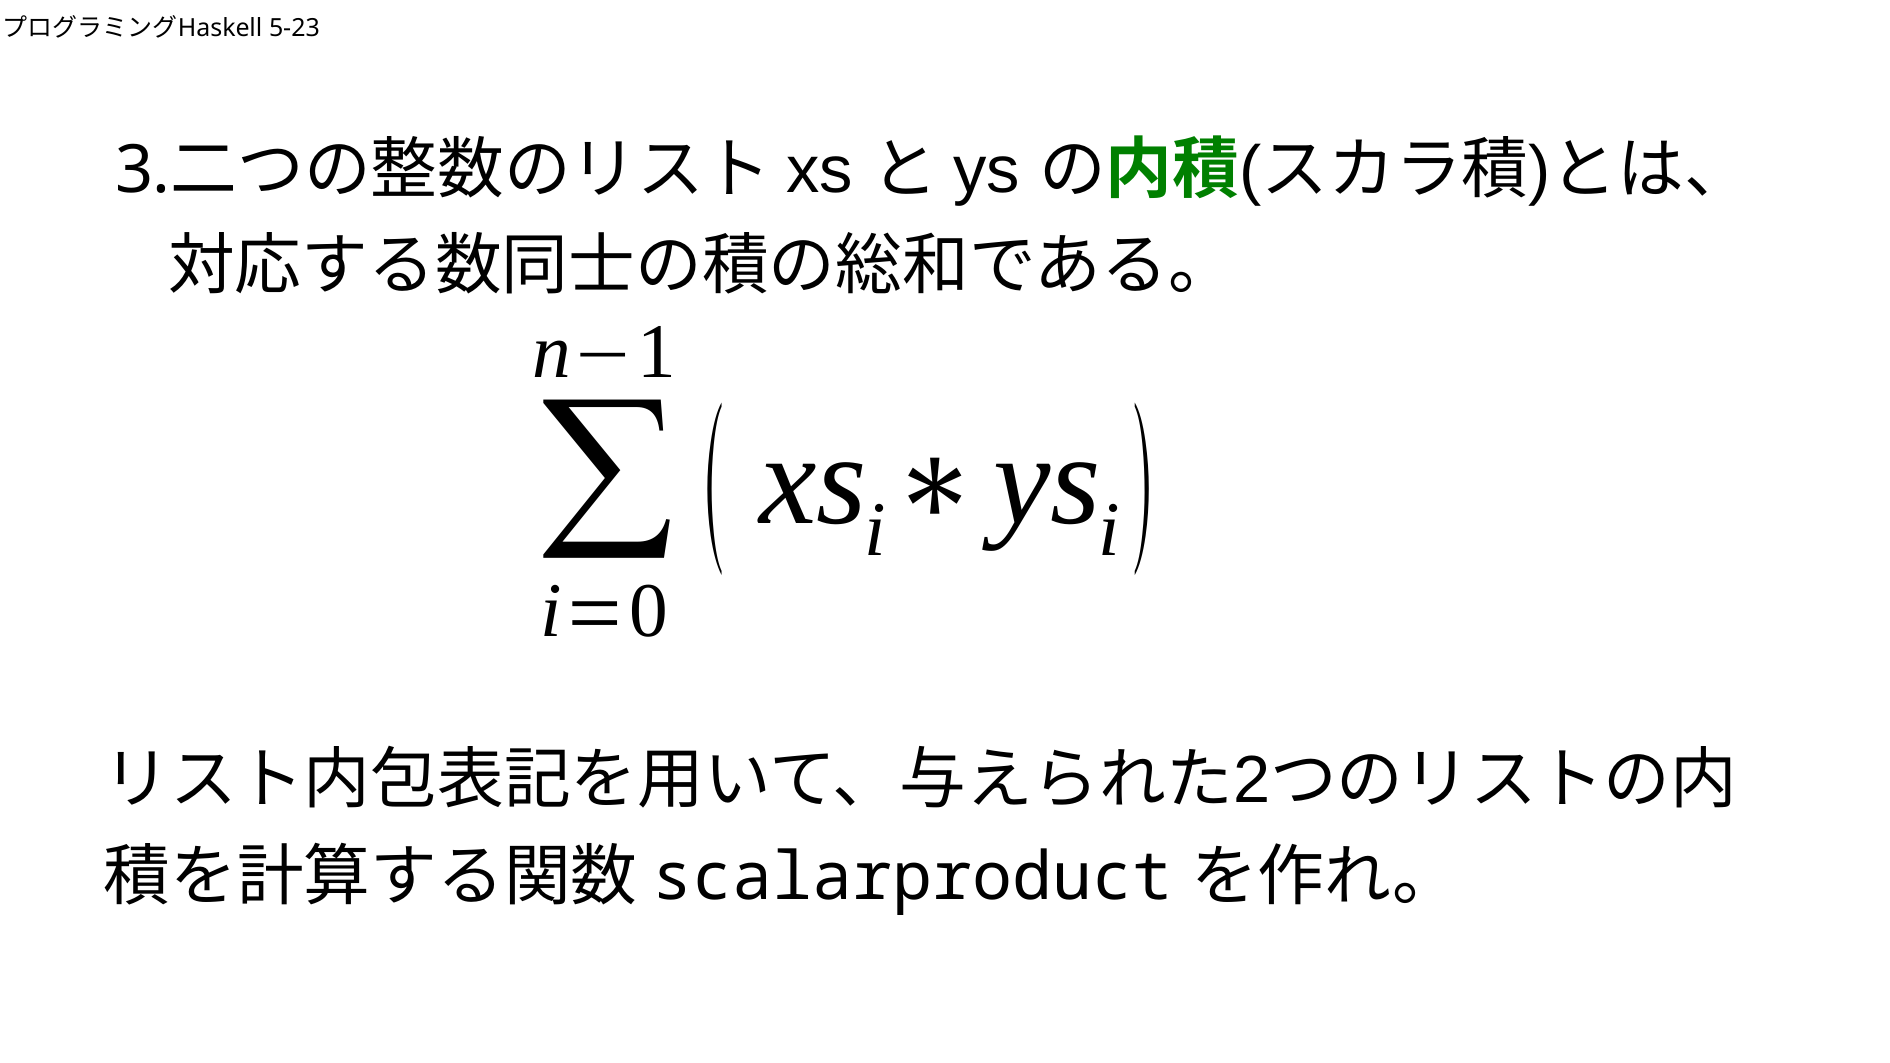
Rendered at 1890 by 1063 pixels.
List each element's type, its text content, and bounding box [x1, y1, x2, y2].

list 二つの整数のリスト xs と ys の内積(スカラ積)とは、対応する数同士の積の総和である。 [94, 111, 1796, 274]
chart [500, 305, 1198, 658]
list リスト内包表記を用いて、与えられた2つのリストの内積を計算する関数 scalarproduct を作れ。 [100, 722, 1802, 874]
